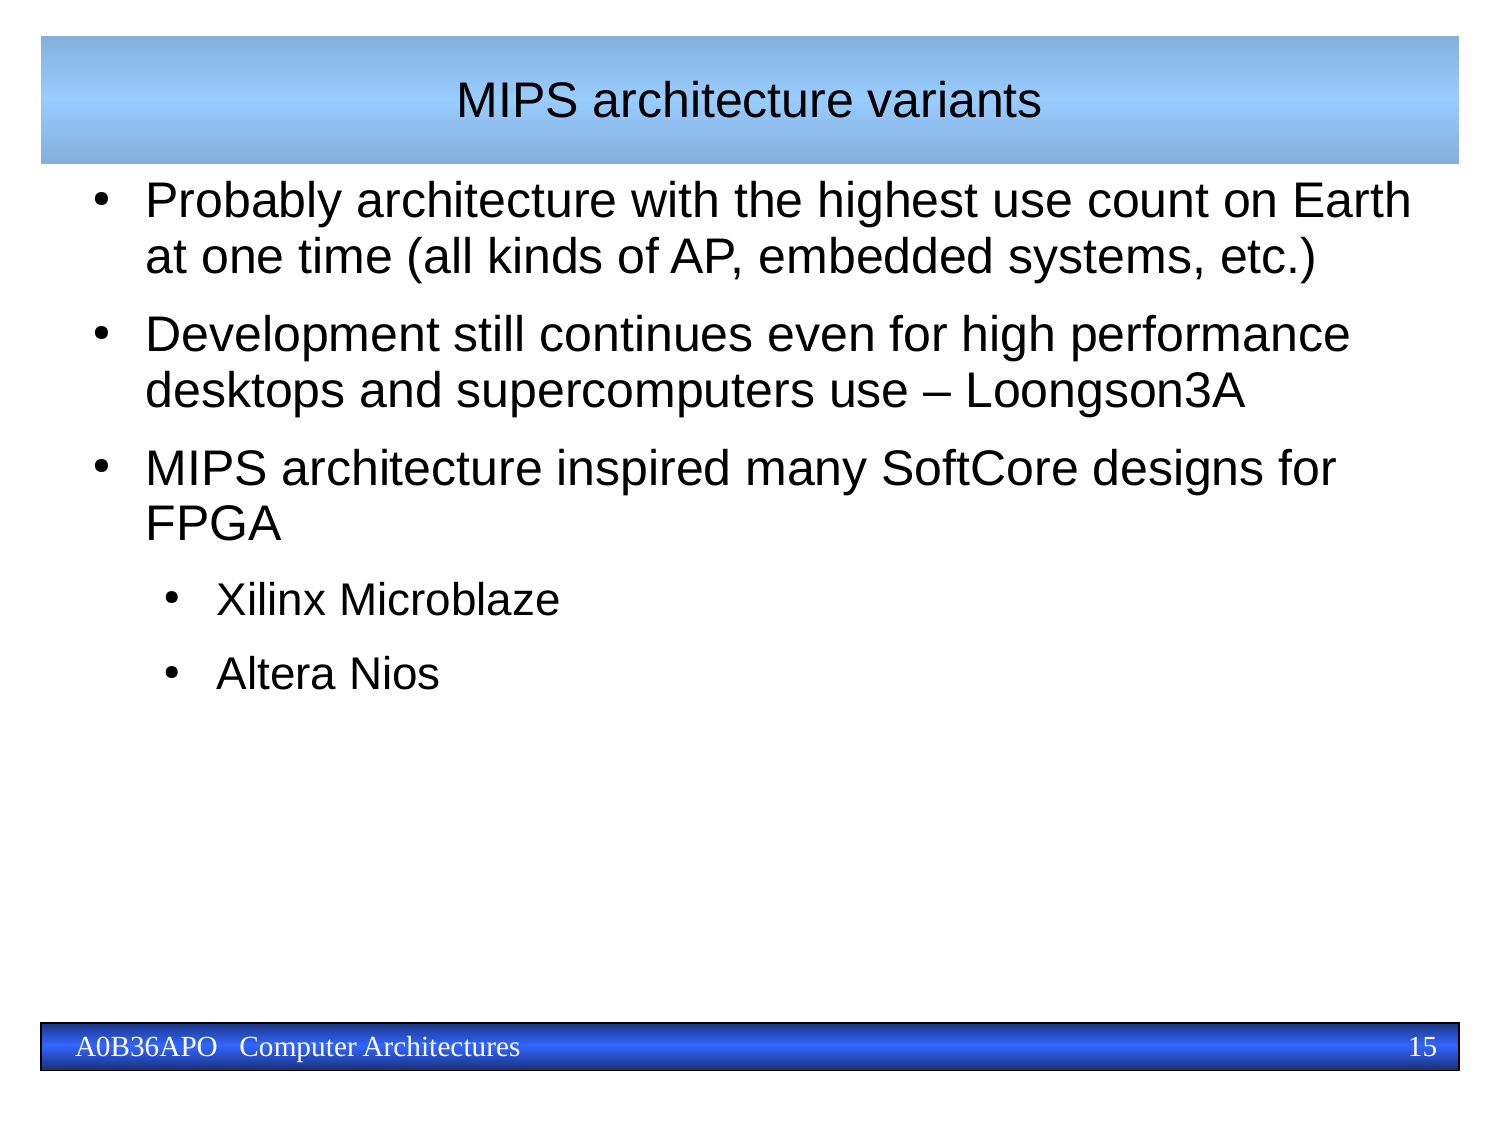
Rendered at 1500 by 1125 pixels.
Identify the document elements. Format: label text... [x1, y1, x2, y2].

title MIPS architecture variants [41, 36, 1459, 164]
list Probably architecture with the highest use count on Earth at one time (all kinds of AP, embedded systems, etc.) Development still continues even for high performance desktops and supercomputers use – Loongson3A MIPS architecture inspired many SoftCore designs for FPGA Xilinx Microblaze Altera Nios [75, 172, 1426, 916]
